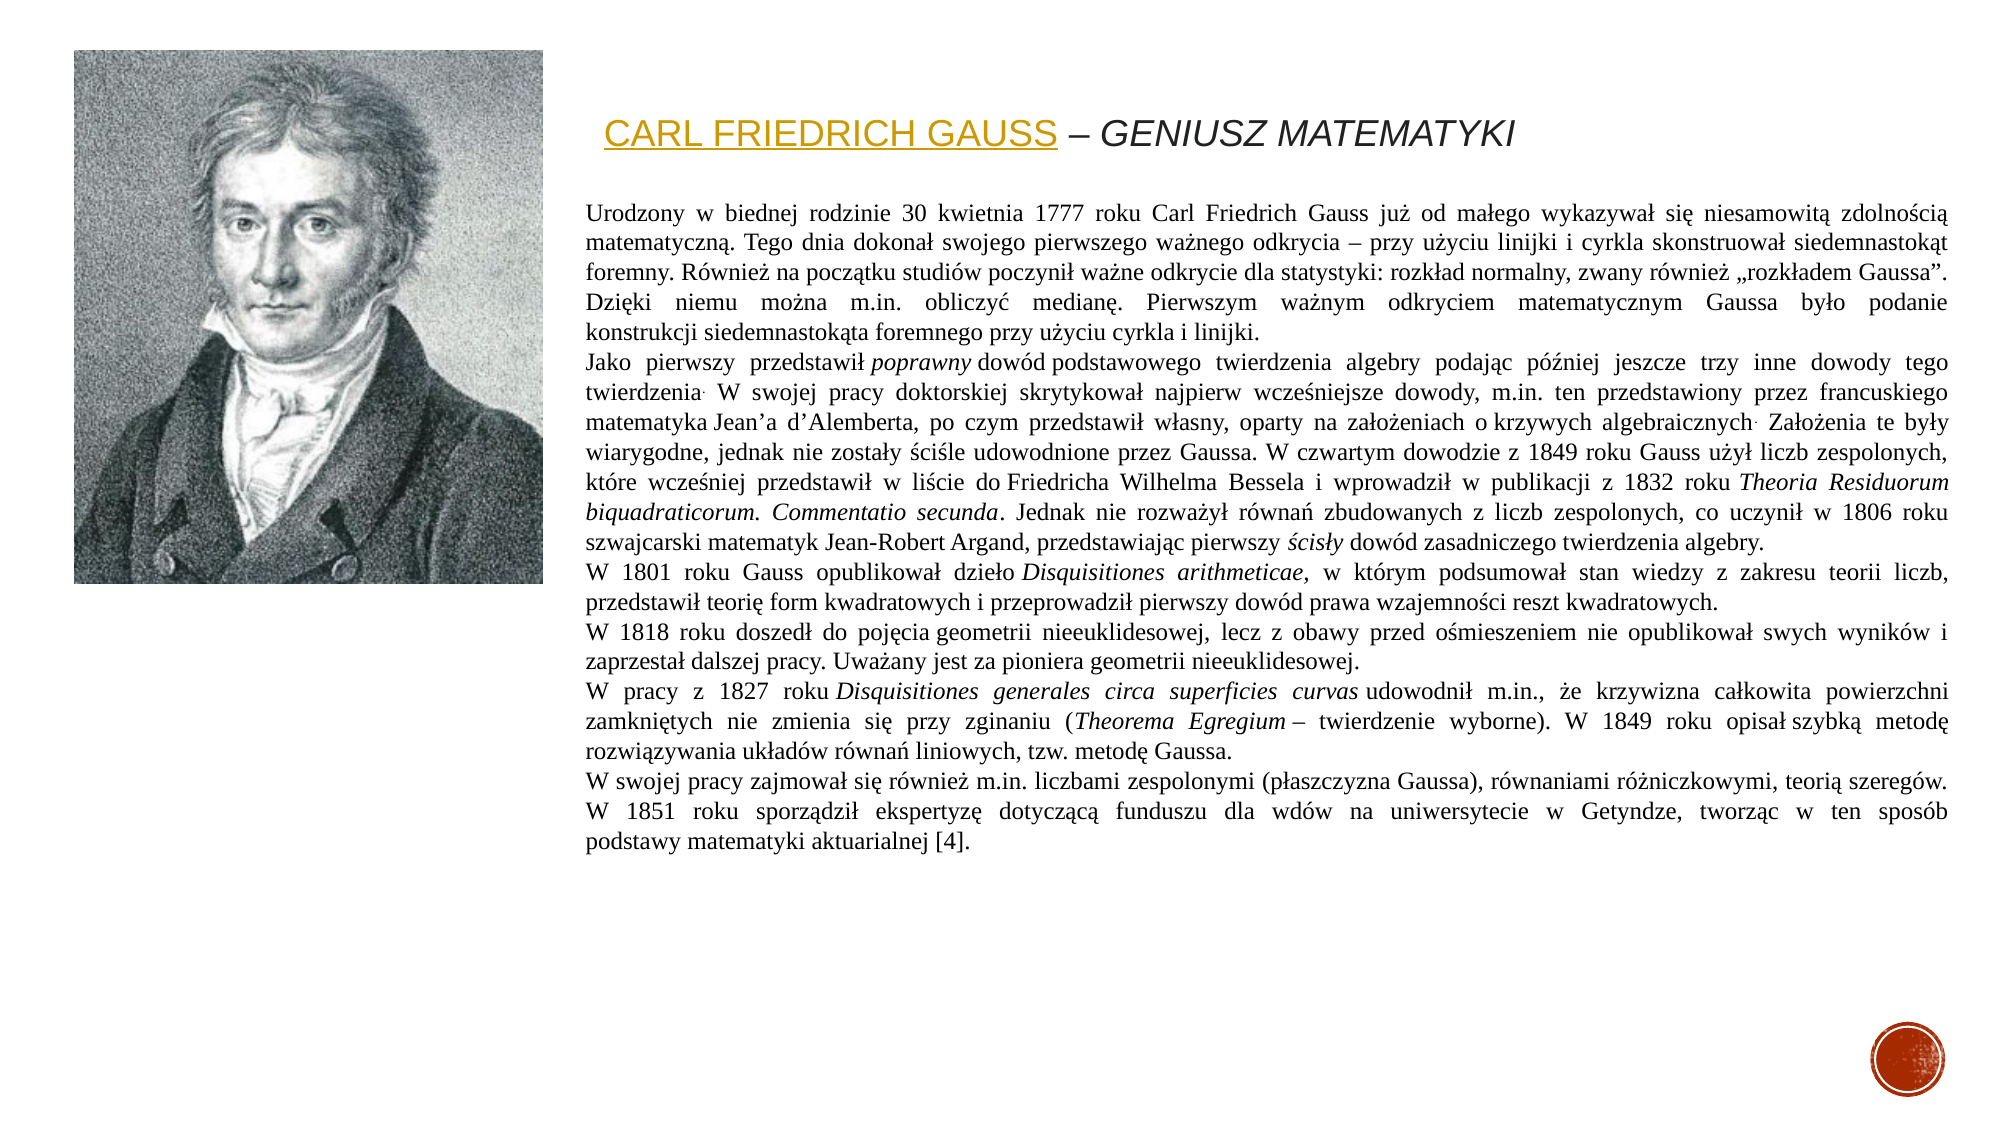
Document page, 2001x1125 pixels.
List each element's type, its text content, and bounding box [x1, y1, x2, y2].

picture [1870, 1021, 1946, 1097]
text_box Urodzony w biednej rodzinie 30 kwietnia 1777 roku Carl Friedrich Gauss już od małego wykazywał się niesamowitą zdolnością matematyczną. Tego dnia dokonał swojego pierwszego ważnego odkrycia – przy użyciu linijki i cyrkla skonstruował siedemnastokąt foremny. Również na początku studiów poczynił ważne odkrycie dla statystyki: rozkład normalny, zwany również „rozkładem Gaussa”. Dzięki niemu można m.in. obliczyć medianę. Pierwszym ważnym odkryciem matematycznym Gaussa było podanie konstrukcji siedemnastokąta foremnego przy użyciu cyrkla i linijki. Jako pierwszy przedstawił poprawny dowód podstawowego twierdzenia algebry podając później jeszcze trzy inne dowody tego twierdzenia. W swojej pracy doktorskiej skrytykował najpierw wcześniejsze dowody, m.in. ten przedstawiony przez francuskiego matematyka Jean’a d’Alemberta, po czym przedstawił własny, oparty na założeniach o krzywych algebraicznych. Założenia te były wiarygodne, jednak nie zostały ściśle udowodnione przez Gaussa. W czwartym dowodzie z 1849 roku Gauss użył liczb zespolonych, które wcześniej przedstawił w liście do Friedricha Wilhelma Bessela i wprowadził w publikacji z 1832 roku Theoria Residuorum biquadraticorum. Commentatio secunda. Jednak nie rozważył równań zbudowanych z liczb zespolonych, co uczynił w 1806 roku szwajcarski matematyk Jean-Robert Argand, przedstawiając pierwszy ścisły dowód zasadniczego twierdzenia algebry. W 1801 roku Gauss opublikował dzieło Disquisitiones arithmeticae, w którym podsumował stan wiedzy z zakresu teorii liczb, przedstawił teorię form kwadratowych i przeprowadził pierwszy dowód prawa wzajemności reszt kwadratowych. W 1818 roku doszedł do pojęcia geometrii nieeuklidesowej, lecz z obawy przed ośmieszeniem nie opublikował swych wyników i zaprzestał dalszej pracy. Uważany jest za pioniera geometrii nieeuklidesowej. W pracy z 1827 roku Disquisitiones generales circa superficies curvas udowodnił m.in., że krzywizna całkowita powierzchni zamkniętych nie zmienia się przy zginaniu (Theorema Egregium – twierdzenie wyborne). W 1849 roku opisał szybką metodę rozwiązywania układów równań liniowych, tzw. metodę Gaussa. W swojej pracy zajmował się również m.in. liczbami zespolonymi (płaszczyzna Gaussa), równaniami różniczkowymi, teorią szeregów. W 1851 roku sporządził ekspertyzę dotyczącą funduszu dla wdów na uniwersytecie w Getyndze, tworząc w ten sposób podstawy matematyki aktuarialnej [4]. [570, 188, 1965, 953]
title Carl Friedrich Gauss – geniusz matematyki [588, 79, 1826, 188]
picture [74, 50, 543, 584]
